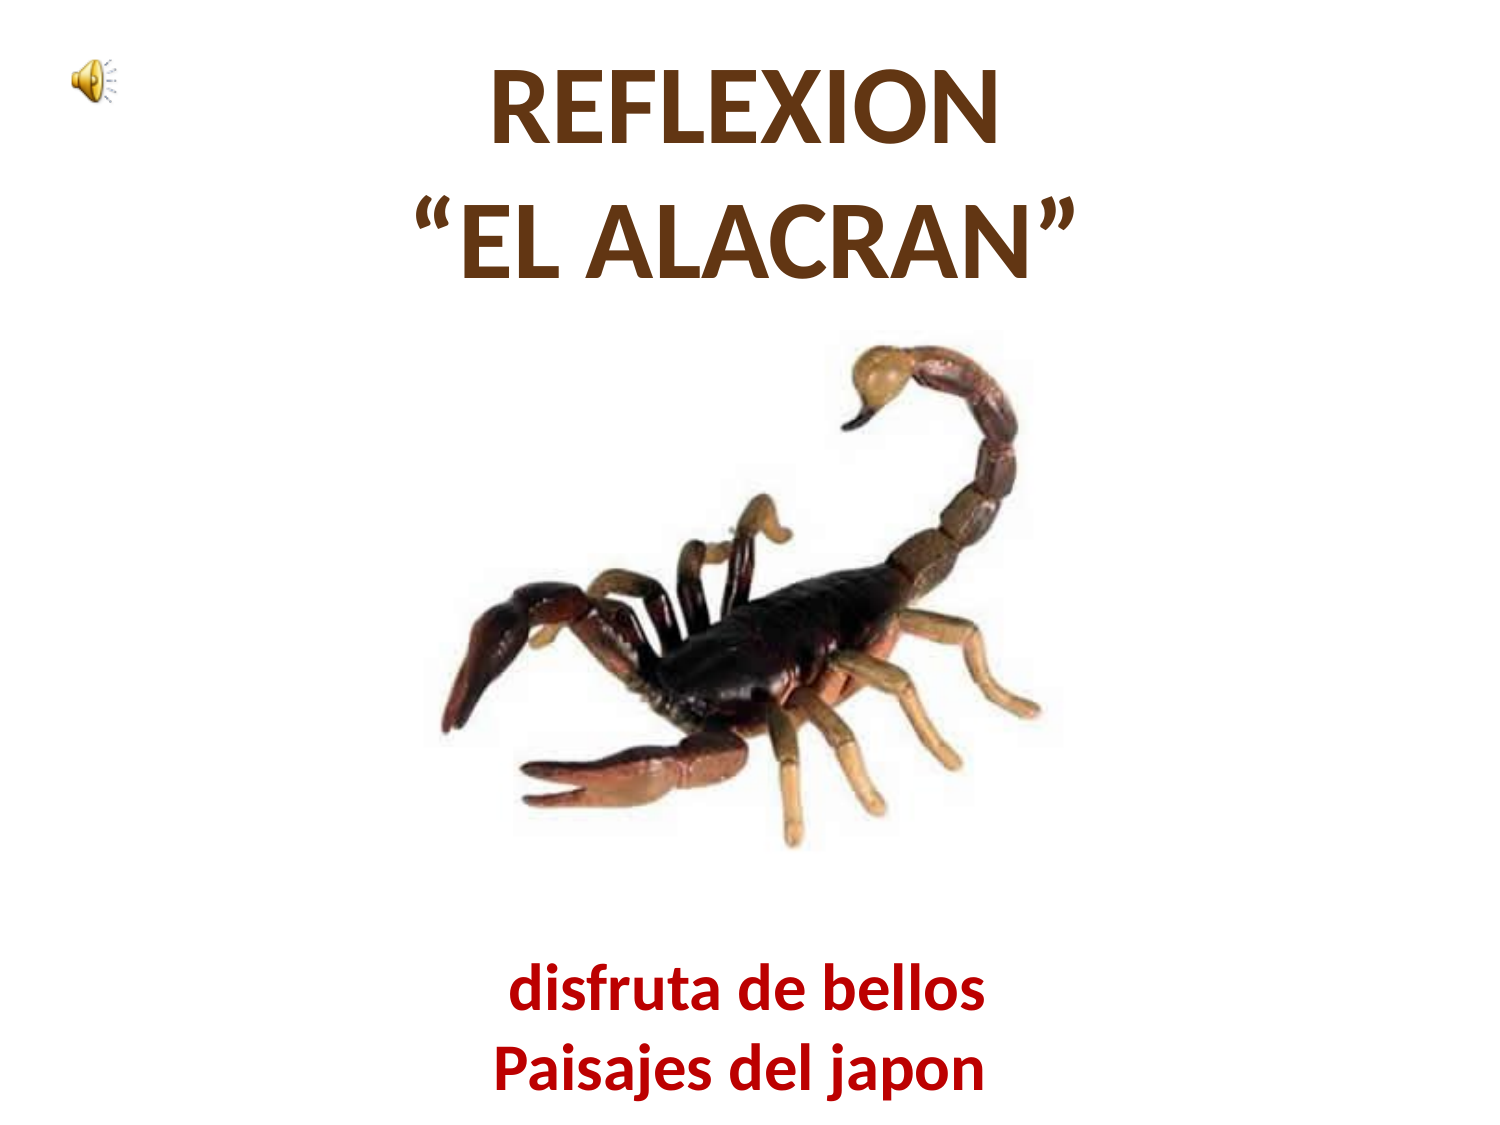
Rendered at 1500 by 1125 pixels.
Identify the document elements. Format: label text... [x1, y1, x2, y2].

picture [410, 316, 1078, 868]
text_box disfruta de bellos Paisajes del japon [478, 936, 1003, 1112]
text_box REFLEXION “EL ALACRAN” [393, 23, 1098, 309]
picture [70, 58, 121, 109]
